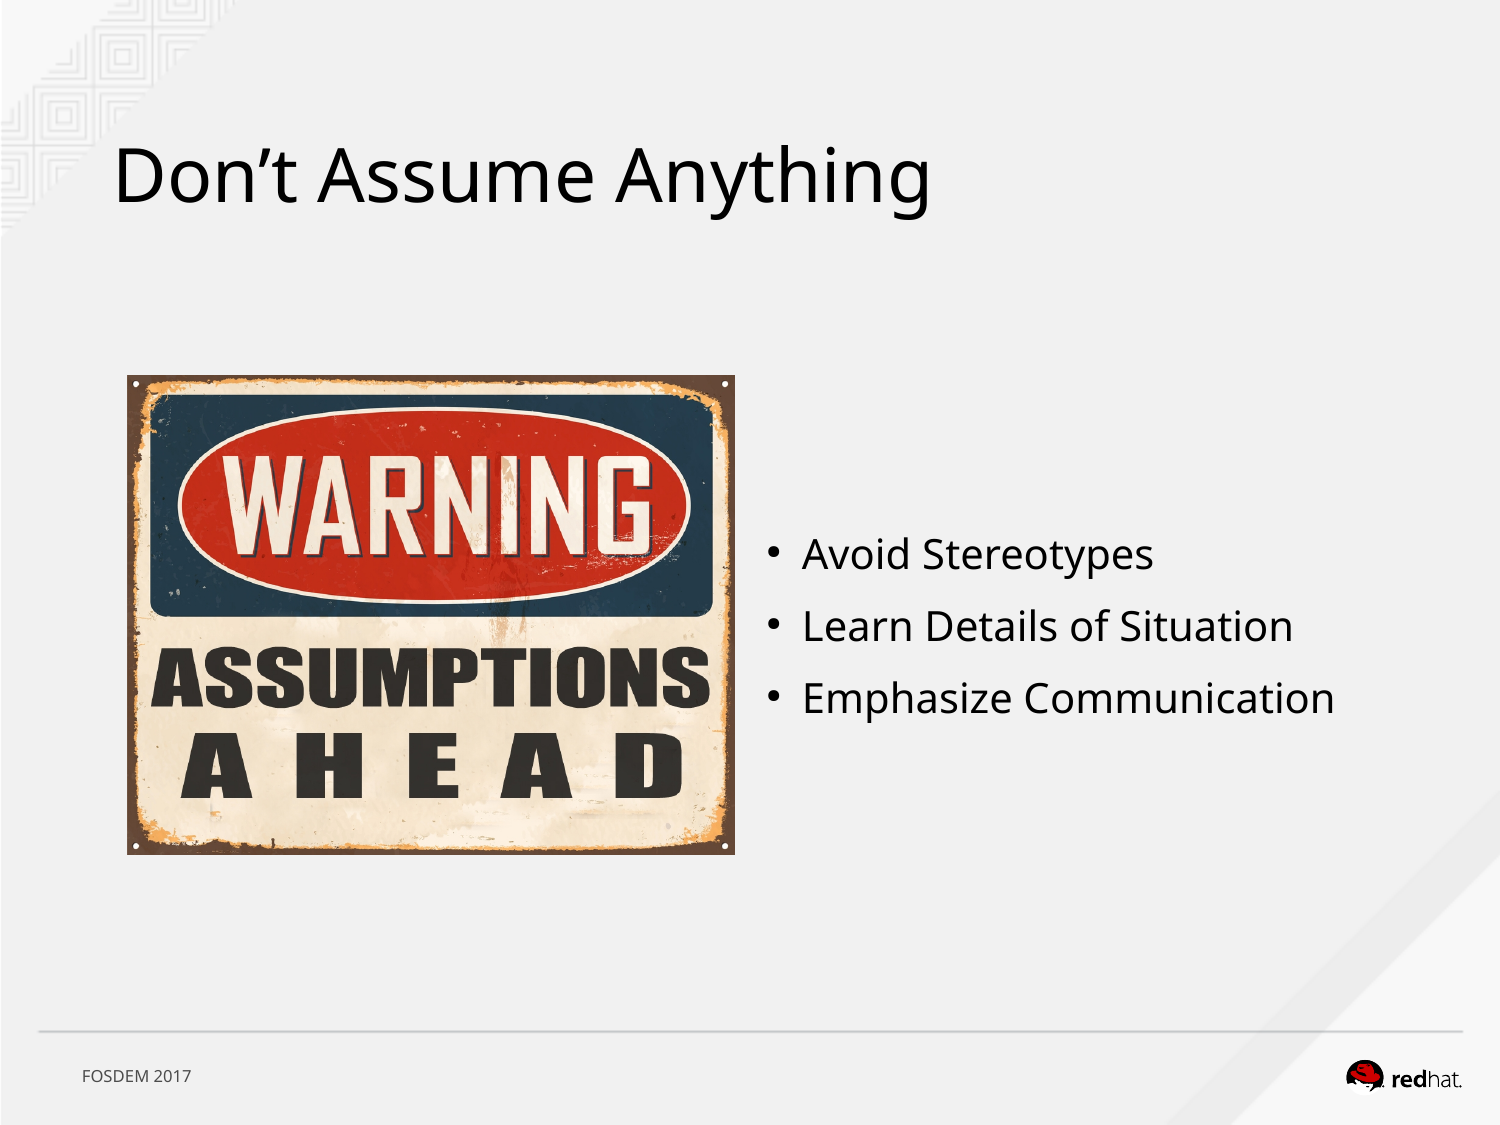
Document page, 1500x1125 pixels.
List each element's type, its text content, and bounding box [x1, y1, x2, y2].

title Don’t Assume Anything [112, 0, 1388, 225]
text_box Avoid Stereotypes Learn Details of Situation Emphasize Communication [766, 525, 1389, 715]
picture [0, 0, 1500, 1125]
